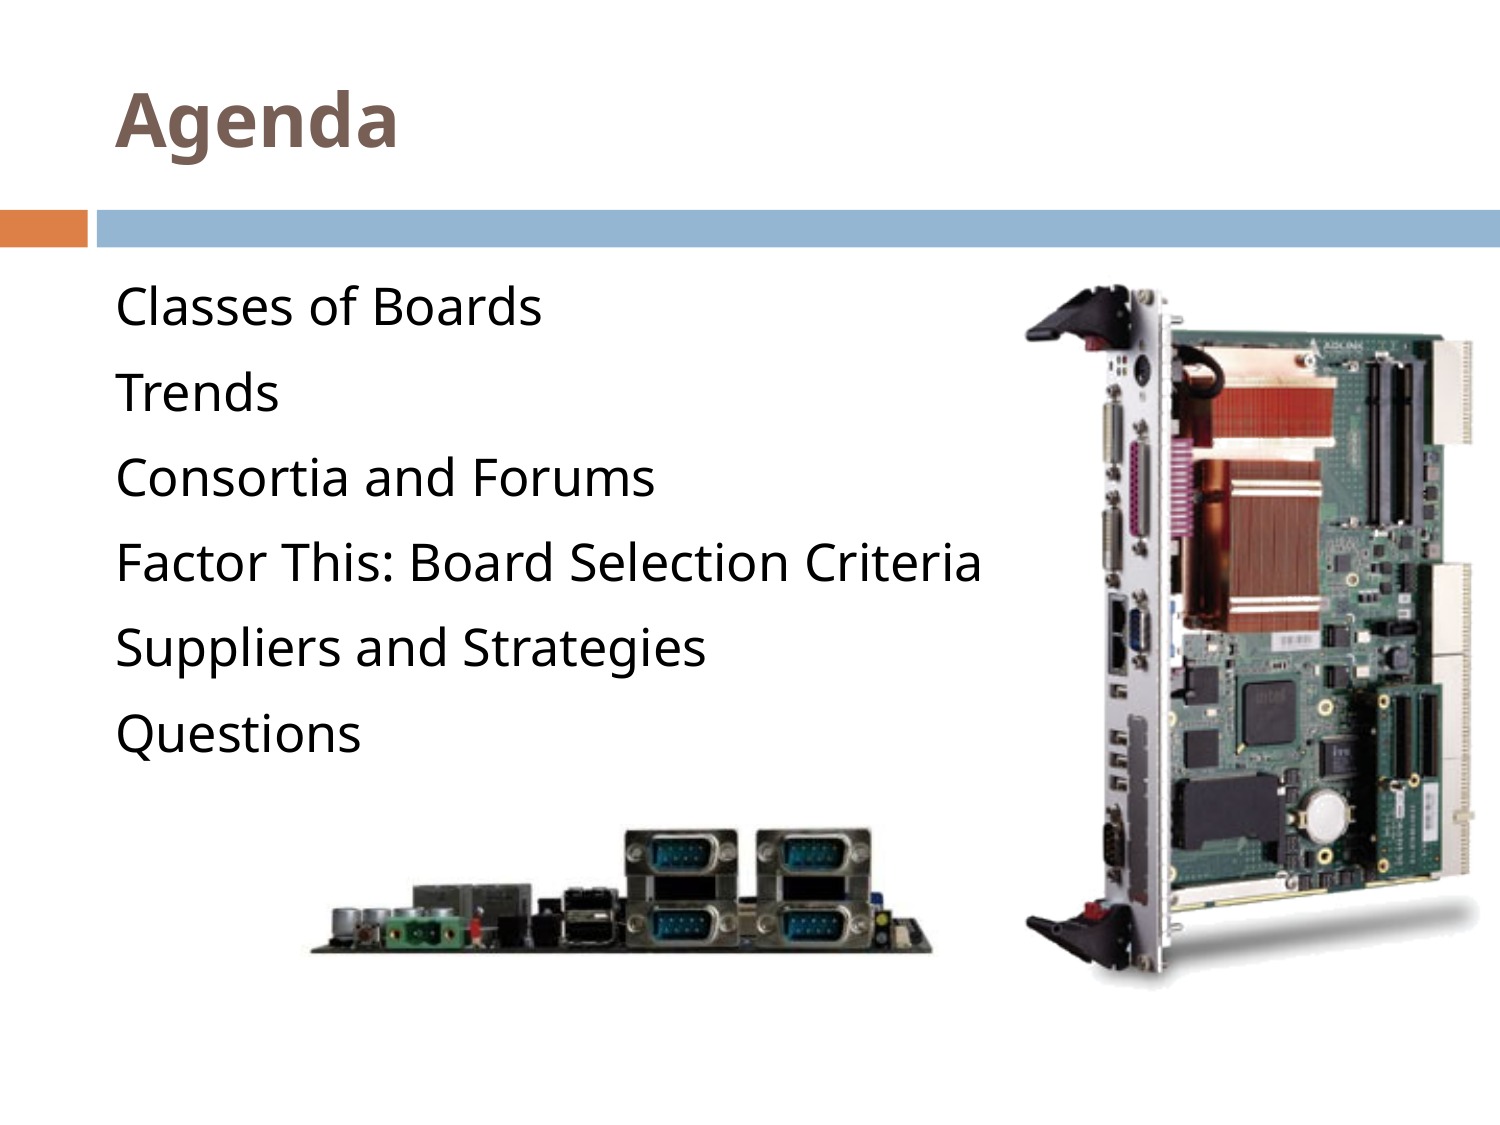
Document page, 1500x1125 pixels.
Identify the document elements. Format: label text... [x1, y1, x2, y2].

list Classes of Boards Trends Consortia and Forums Factor This: Board Selection Criteria Suppliers and Strategies Questions [100, 262, 973, 1001]
picture [300, 824, 965, 958]
picture [973, 155, 1500, 1042]
title Agenda [100, 37, 1438, 201]
